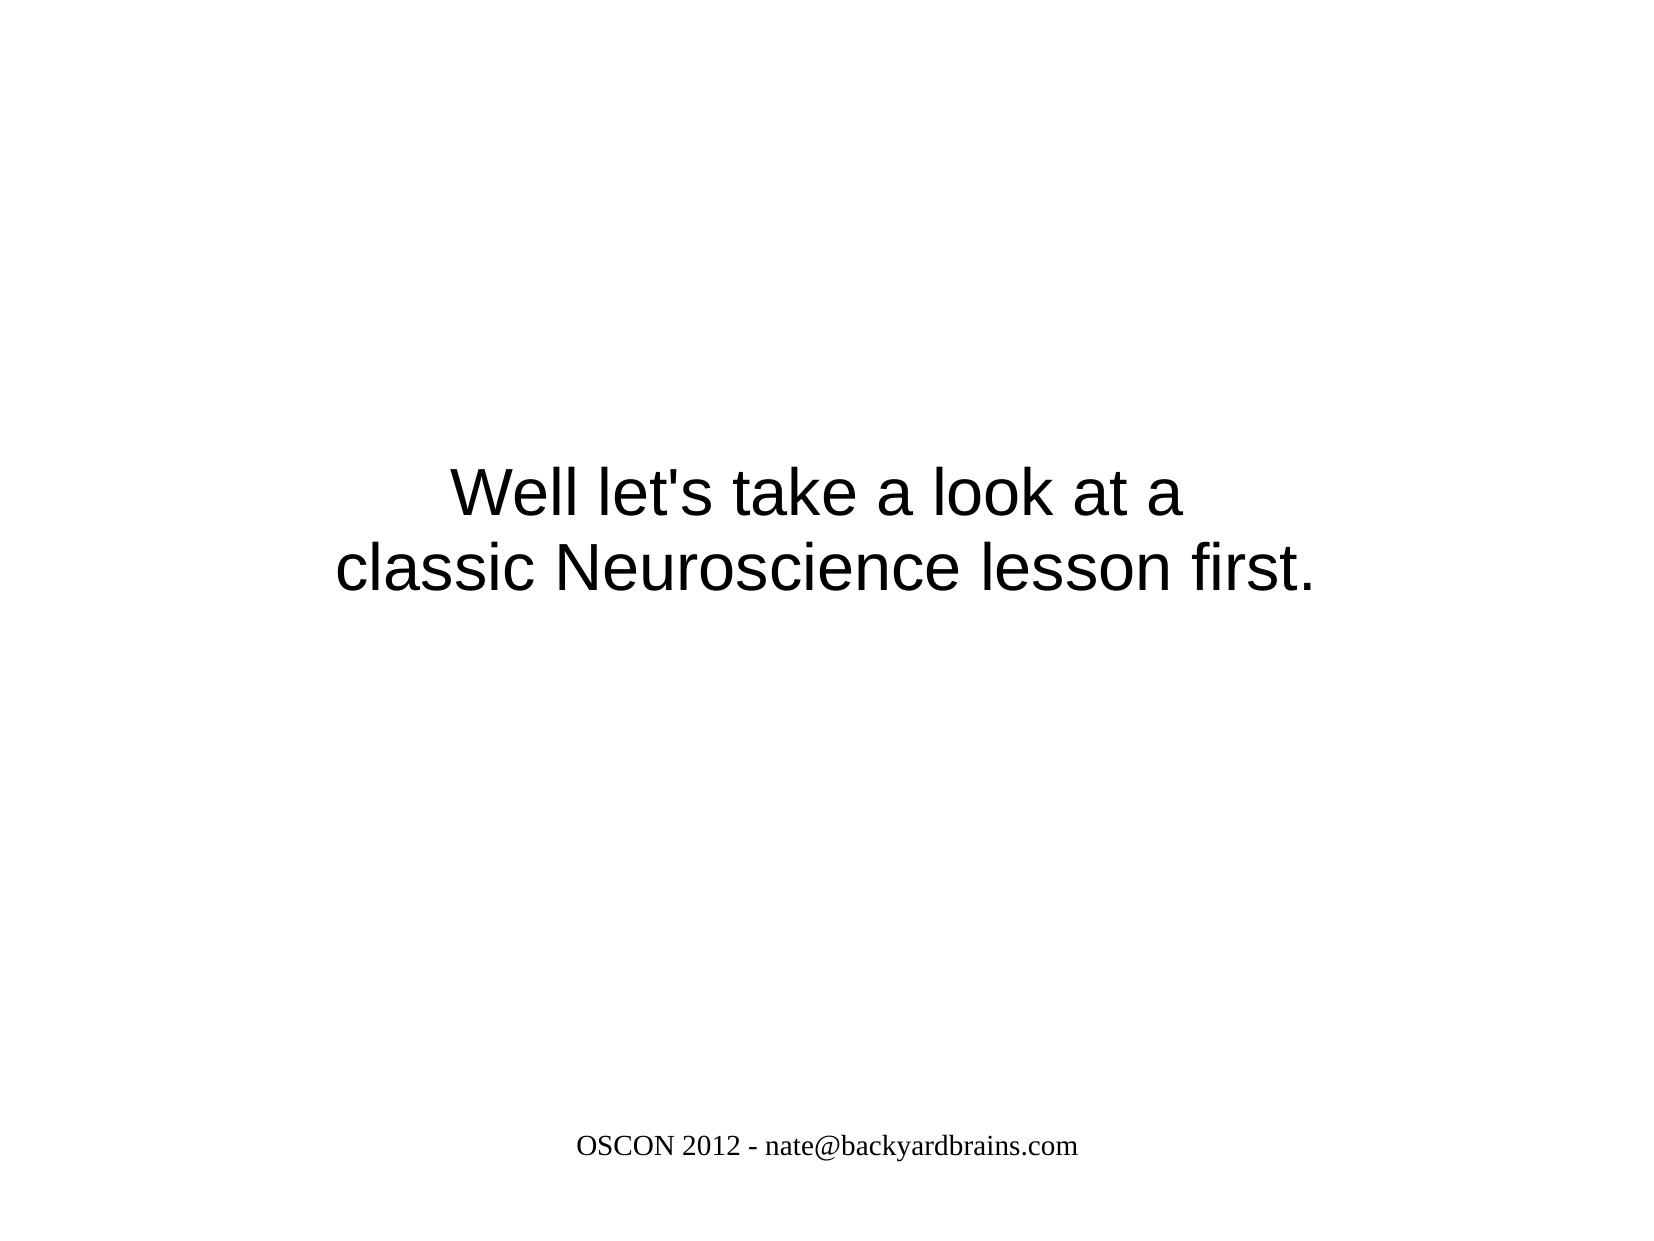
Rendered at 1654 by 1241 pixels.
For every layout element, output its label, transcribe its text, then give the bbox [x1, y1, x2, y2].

subtitle Well let's take a look at a classic Neuroscience lesson first. [82, 49, 1571, 1010]
